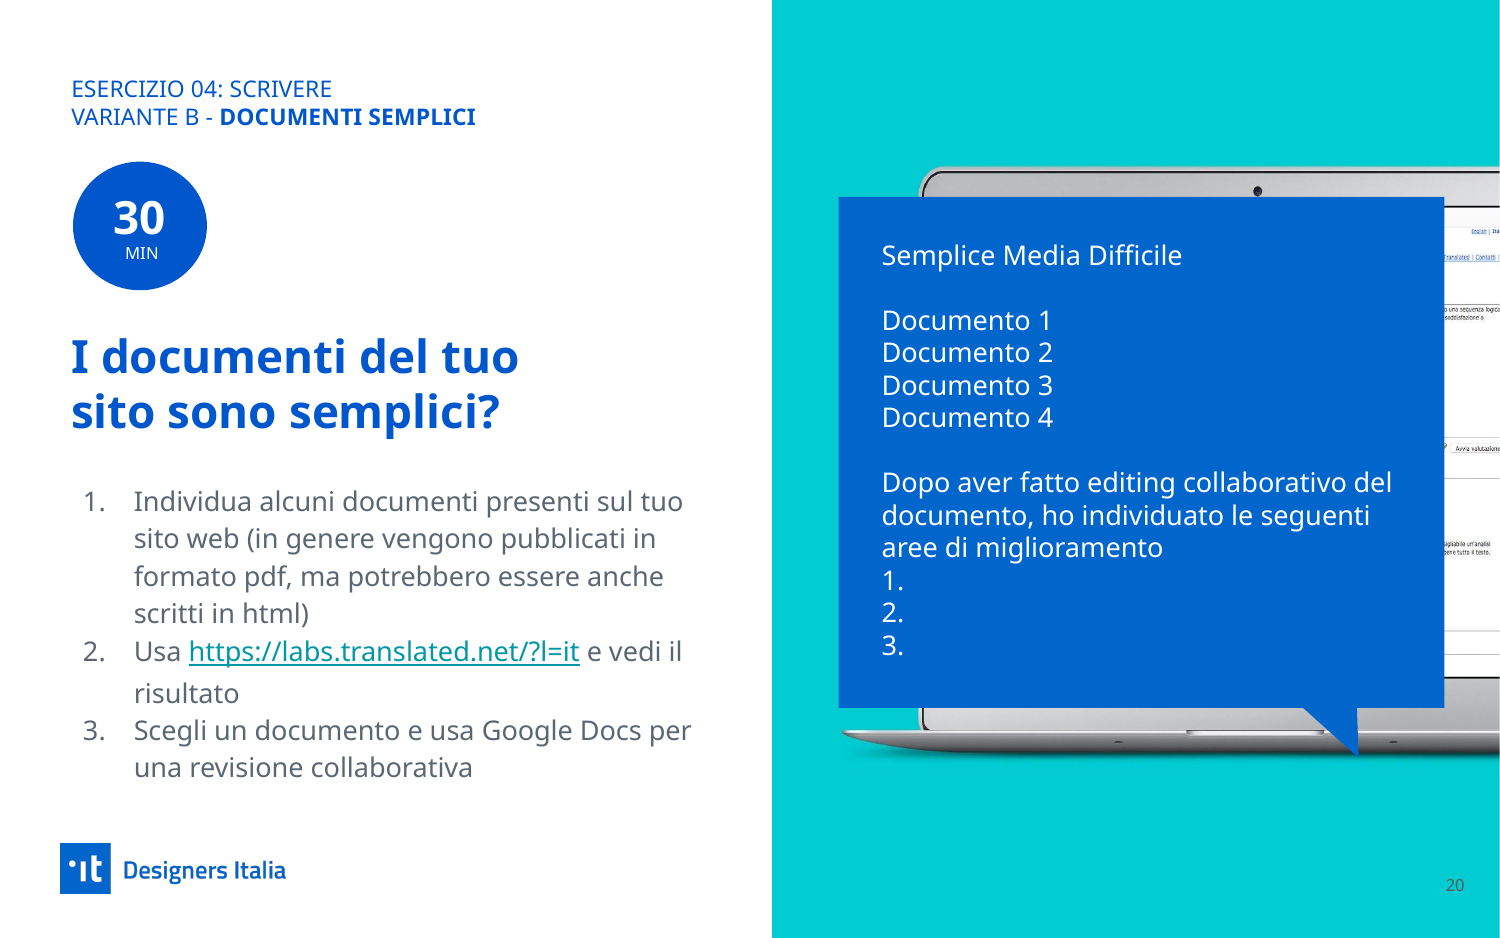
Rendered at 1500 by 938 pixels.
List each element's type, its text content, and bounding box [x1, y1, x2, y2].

text_box [838, 196, 1445, 758]
text_box [72, 161, 207, 291]
text_box 30 [94, 178, 185, 227]
text_box I documenti del tuo sito sono semplici? [56, 312, 622, 453]
text_box 30 [148, 206, 157, 227]
text_box MIN [106, 227, 178, 272]
picture [60, 843, 299, 894]
picture [772, 0, 1500, 938]
text_box Individua alcuni documenti presenti sul tuo sito web (in genere vengono pubblicati in formato pdf, ma potrebbero essere anche scritti in html) Usa https://labs.translated.net/?l=it e vedi il risultato Scegli un documento e usa Google Docs per una revisione collaborativa [43, 464, 727, 775]
text_box Semplice Media Difficile Documento 1 Documento 2 Documento 3 Documento 4 Dopo aver fatto editing collaborativo del documento, ho individuato le seguenti aree di miglioramento 1. 2. 3. [866, 223, 1445, 640]
text_box ESERCIZIO 04: SCRIVERE VARIANTE B - DOCUMENTI SEMPLICI [56, 60, 606, 149]
slide_number <number> [1389, 849, 1480, 922]
